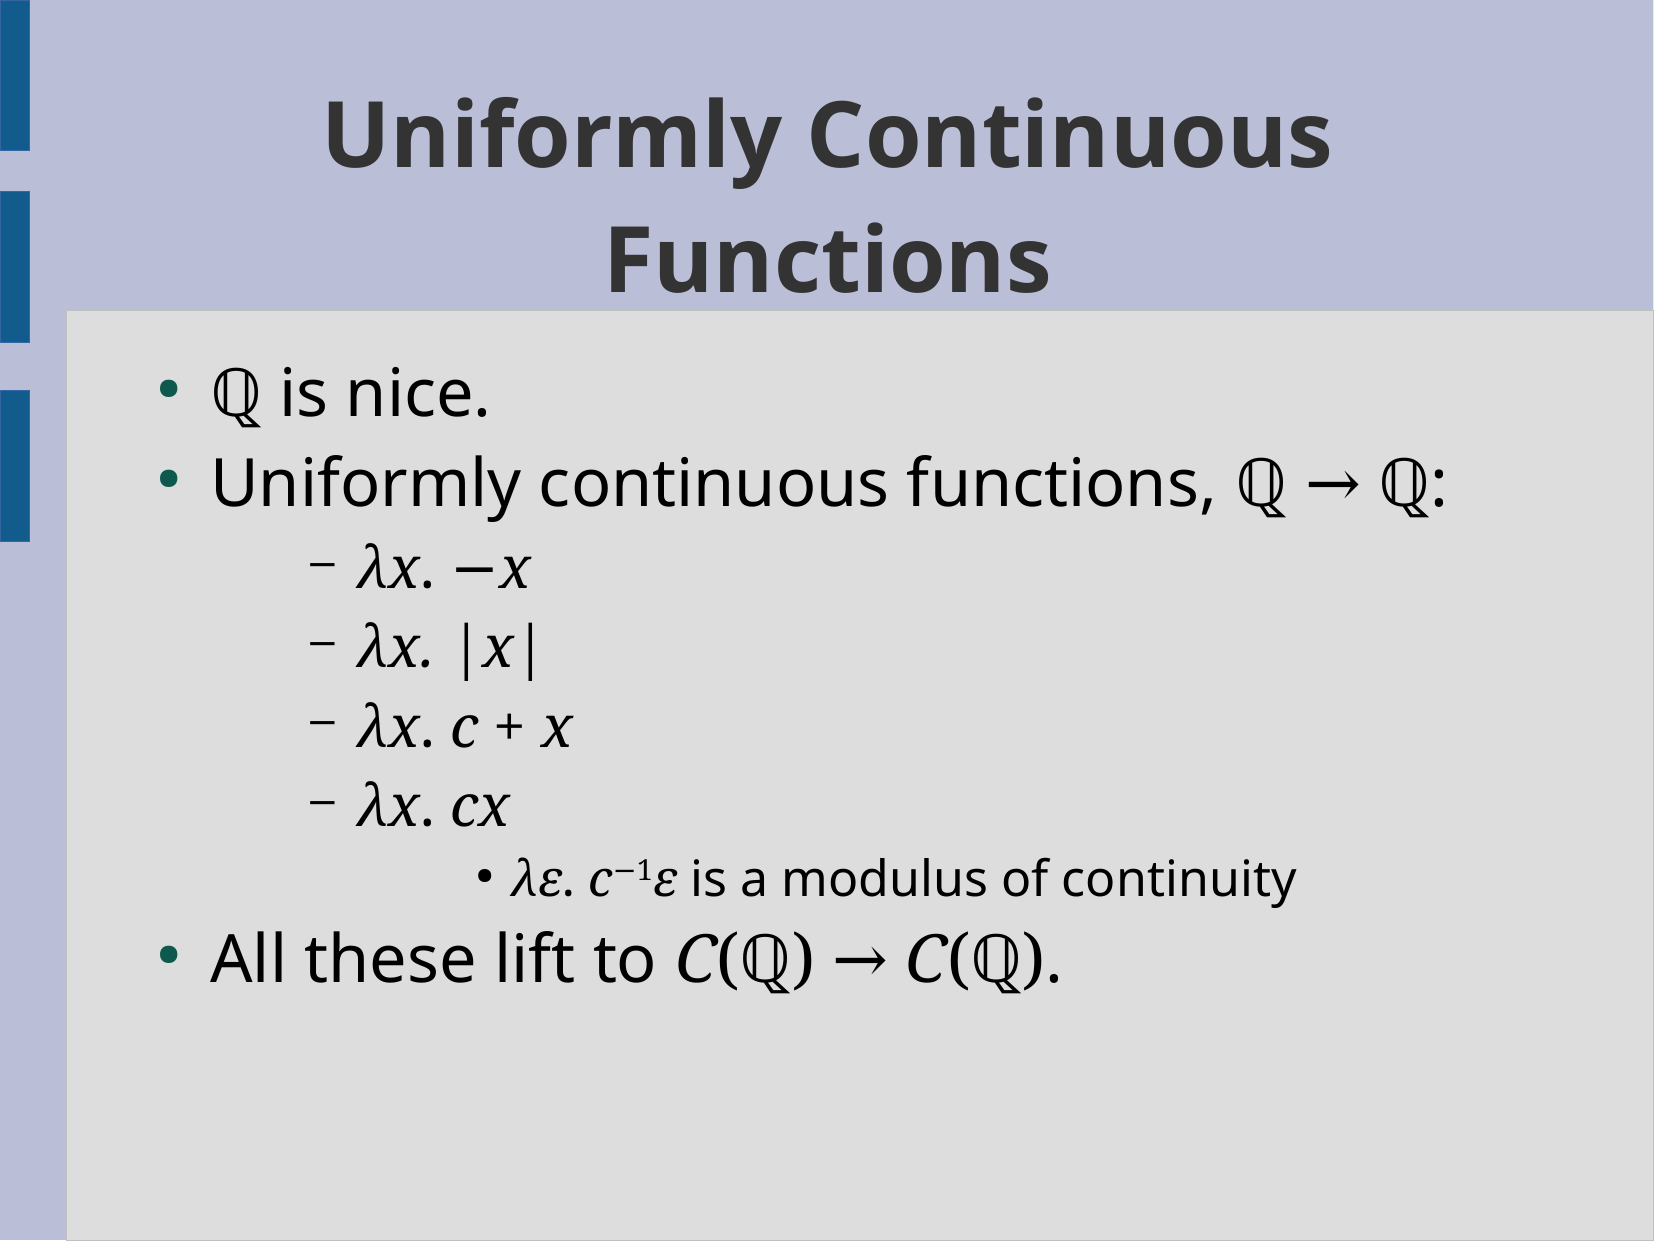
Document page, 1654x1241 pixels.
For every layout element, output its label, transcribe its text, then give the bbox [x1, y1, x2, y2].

title Uniformly Continuous Functions [121, 55, 1534, 334]
list ℚ is nice. Uniformly continuous functions, ℚ → ℚ: λx. −x λx. |x| λx. c + x λx. cx λε. c−1ε is a modulus of continuity All these lift to C(ℚ) → C(ℚ). [121, 344, 1534, 1128]
